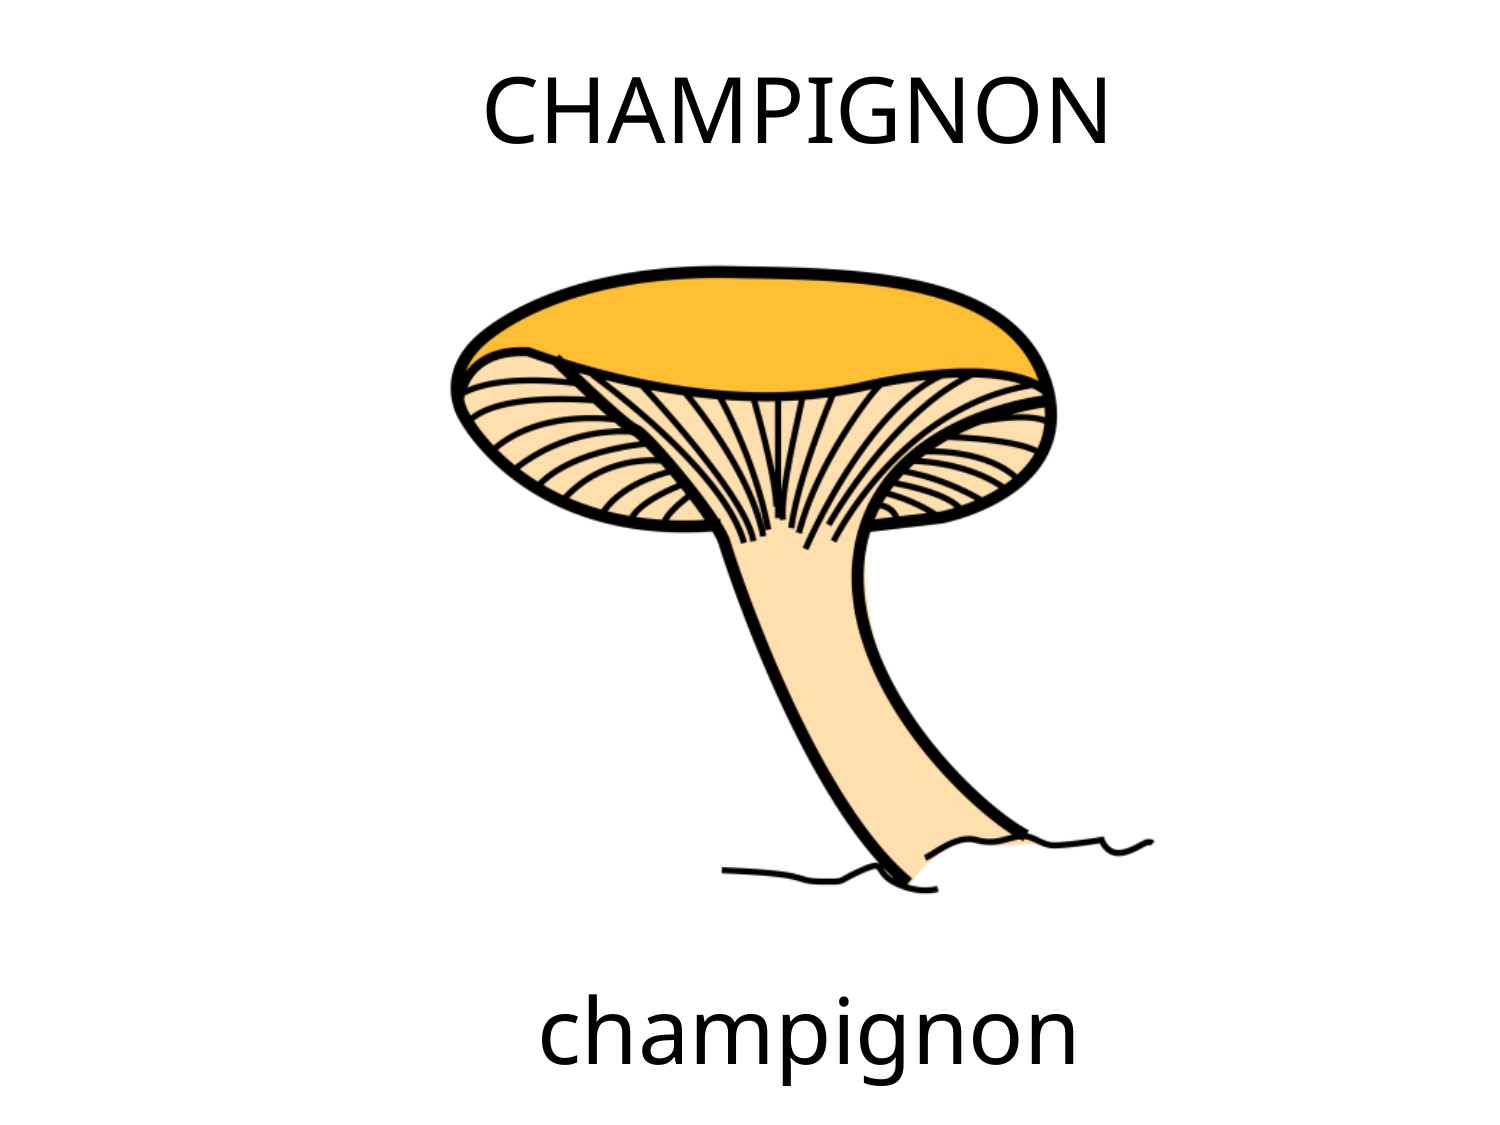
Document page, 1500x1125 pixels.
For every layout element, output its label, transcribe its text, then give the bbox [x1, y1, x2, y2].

text_box champignon [206, 964, 1414, 1092]
title CHAMPIGNON [194, 42, 1402, 171]
picture [442, 219, 1164, 941]
